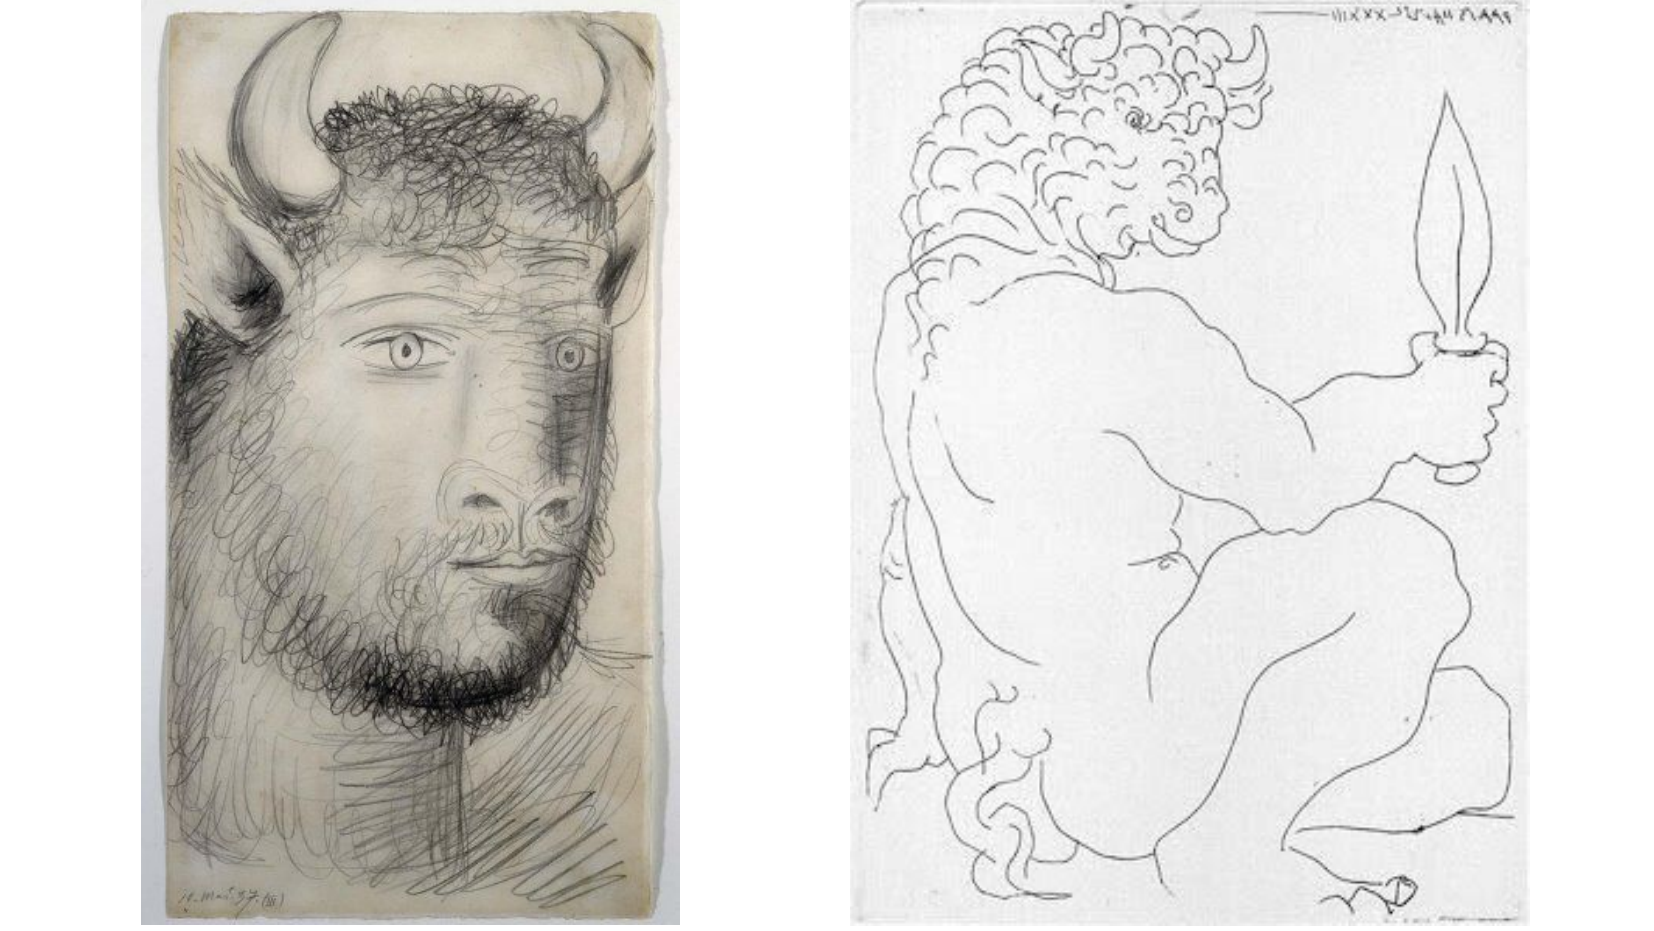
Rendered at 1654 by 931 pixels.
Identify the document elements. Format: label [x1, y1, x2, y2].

picture [141, 0, 680, 925]
picture [850, 0, 1530, 926]
